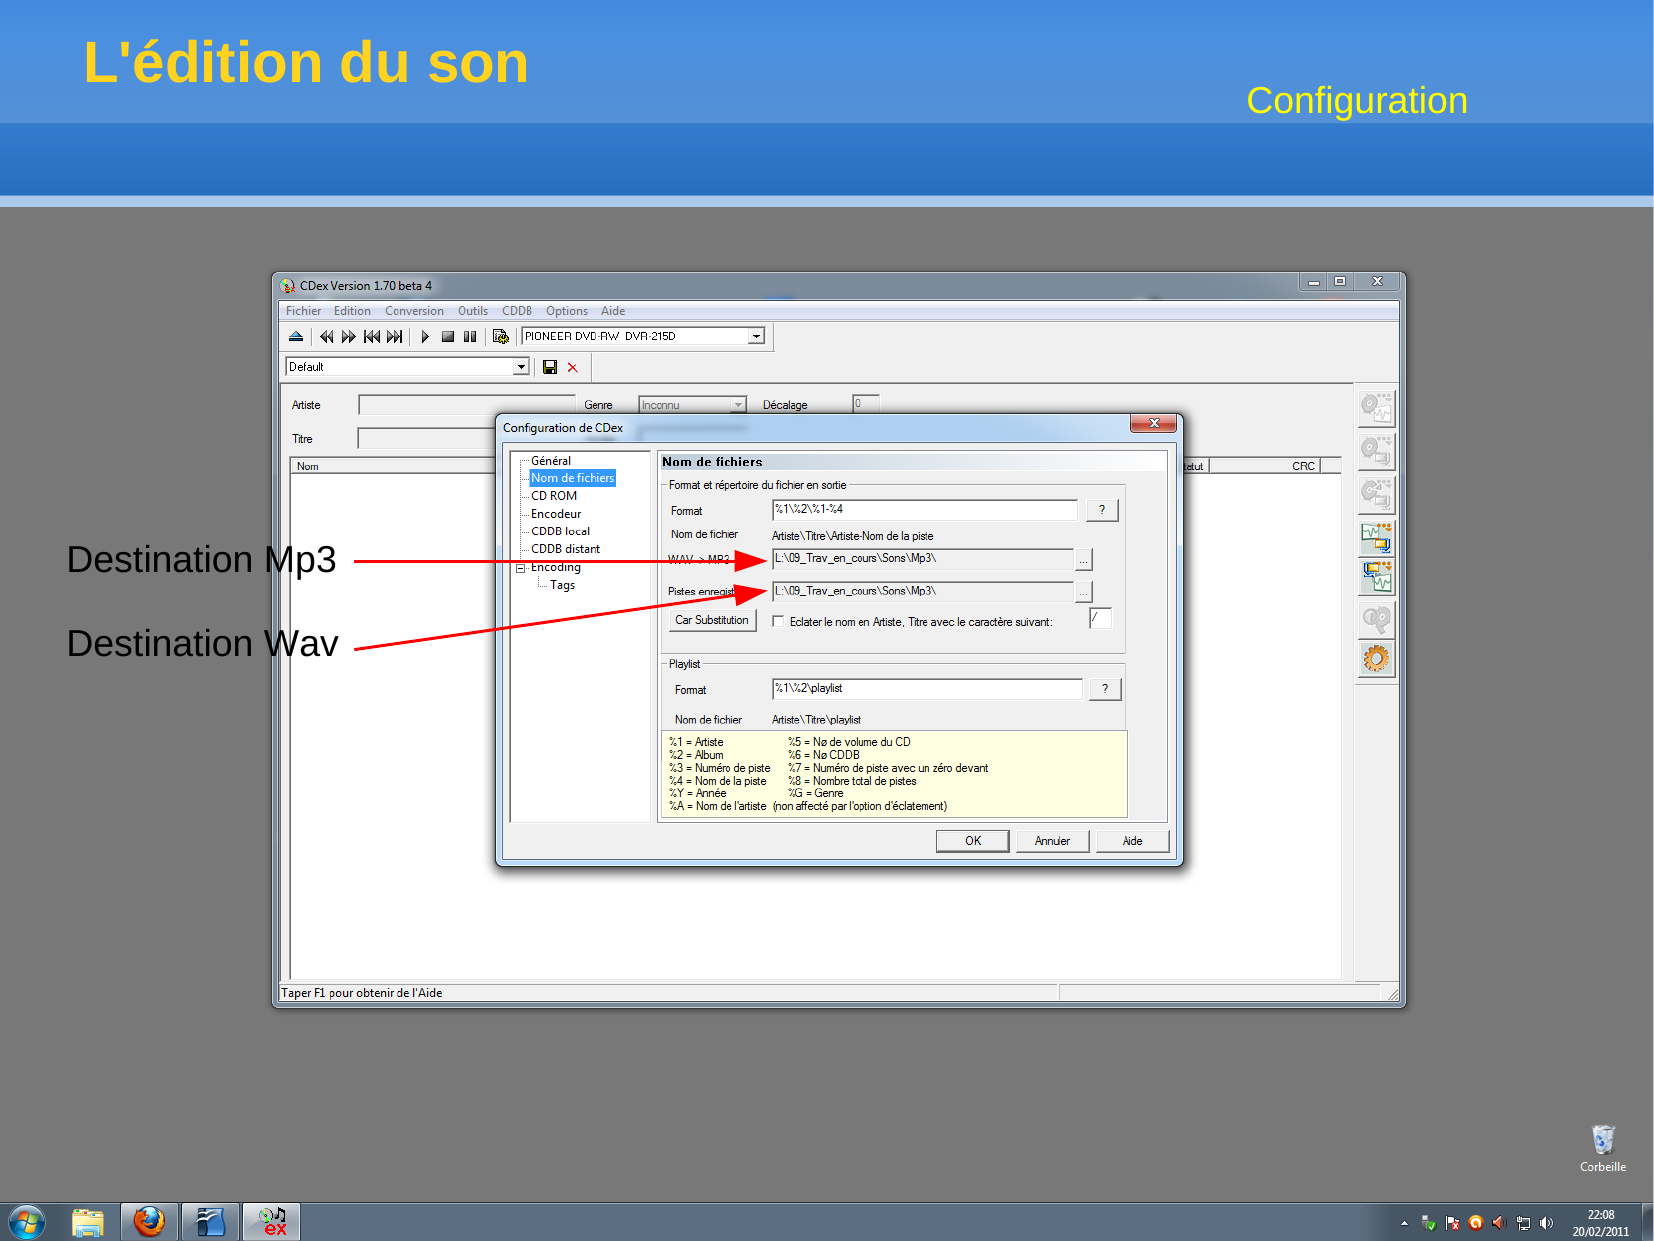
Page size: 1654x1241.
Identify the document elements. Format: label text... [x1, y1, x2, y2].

picture [0, 0, 1654, 206]
text_box Configuration [1210, 29, 1654, 129]
picture [0, 207, 1654, 1241]
title L'édition du son [6, 17, 609, 107]
text_box Destination Mp3 Destination Wav [51, 531, 354, 673]
